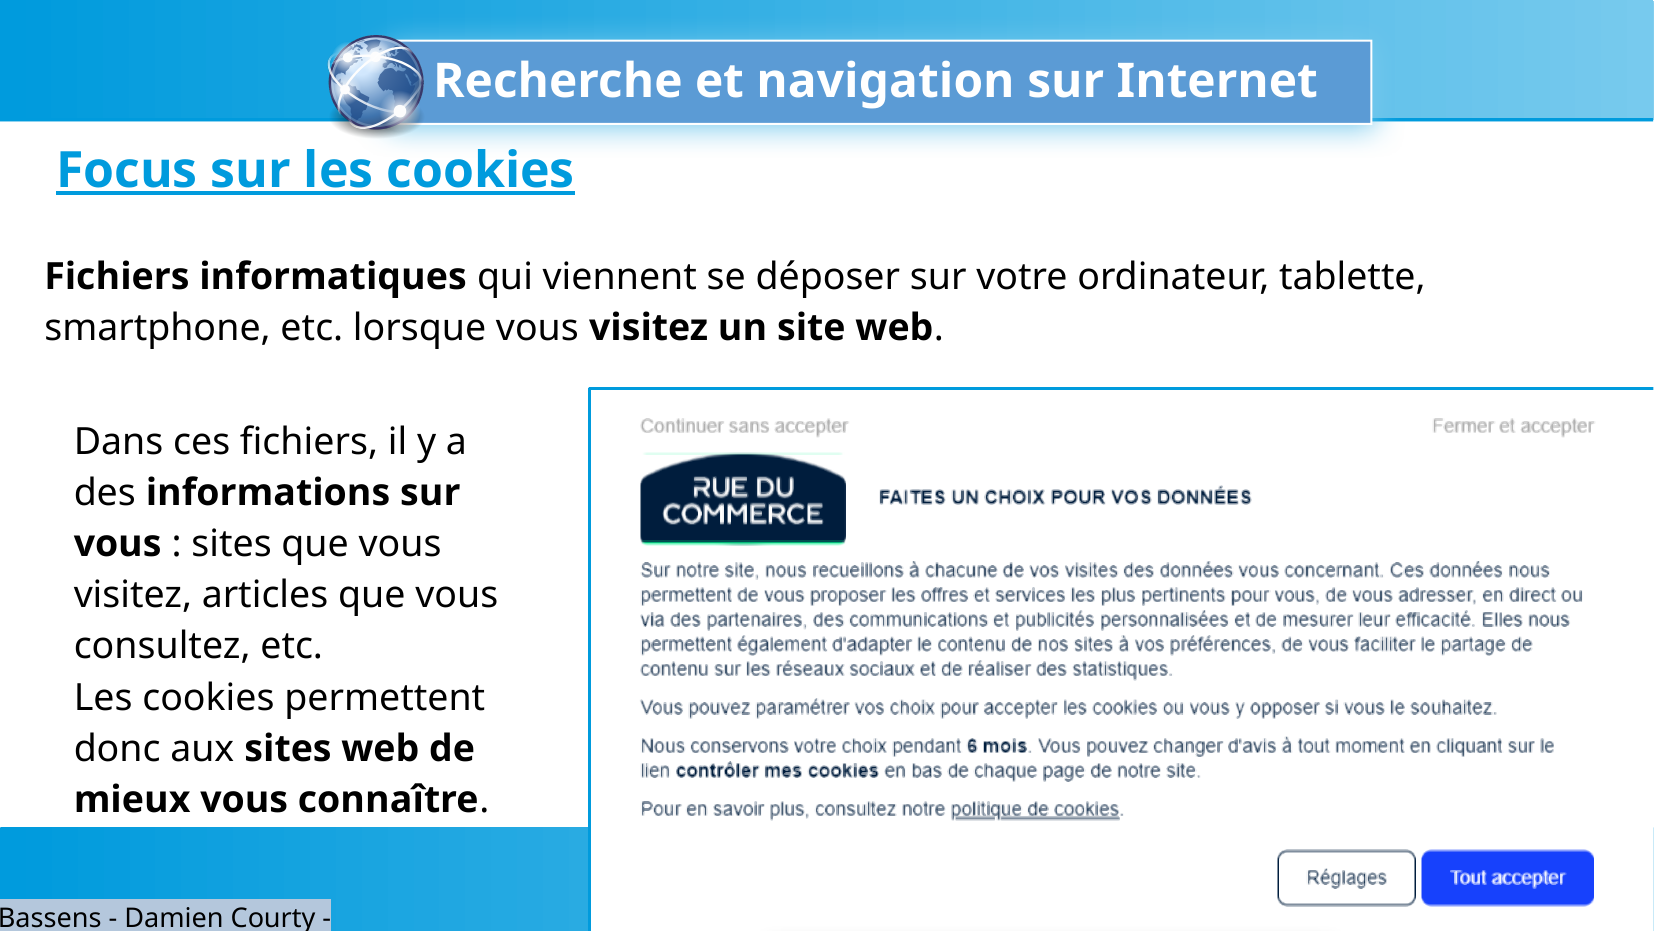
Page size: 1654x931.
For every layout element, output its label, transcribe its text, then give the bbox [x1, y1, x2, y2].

picture [592, 391, 1654, 931]
text_box Bassens - Damien Courty - 2024 [0, 891, 408, 931]
text_box Focus sur les cookies [41, 126, 621, 242]
picture [324, 35, 427, 140]
text_box Dans ces fichiers, il y a des informations sur vous : sites que vous visitez, articles que vous consultez, etc. Les cookies permettent donc aux sites web de mieux vous connaître. [59, 407, 532, 775]
text_box Recherche et navigation sur Internet [427, 40, 1372, 124]
text_box Fichiers informatiques qui viennent se déposer sur votre ordinateur, tablette, smartphone, etc. lorsque vous visitez un site web. [29, 242, 1625, 355]
